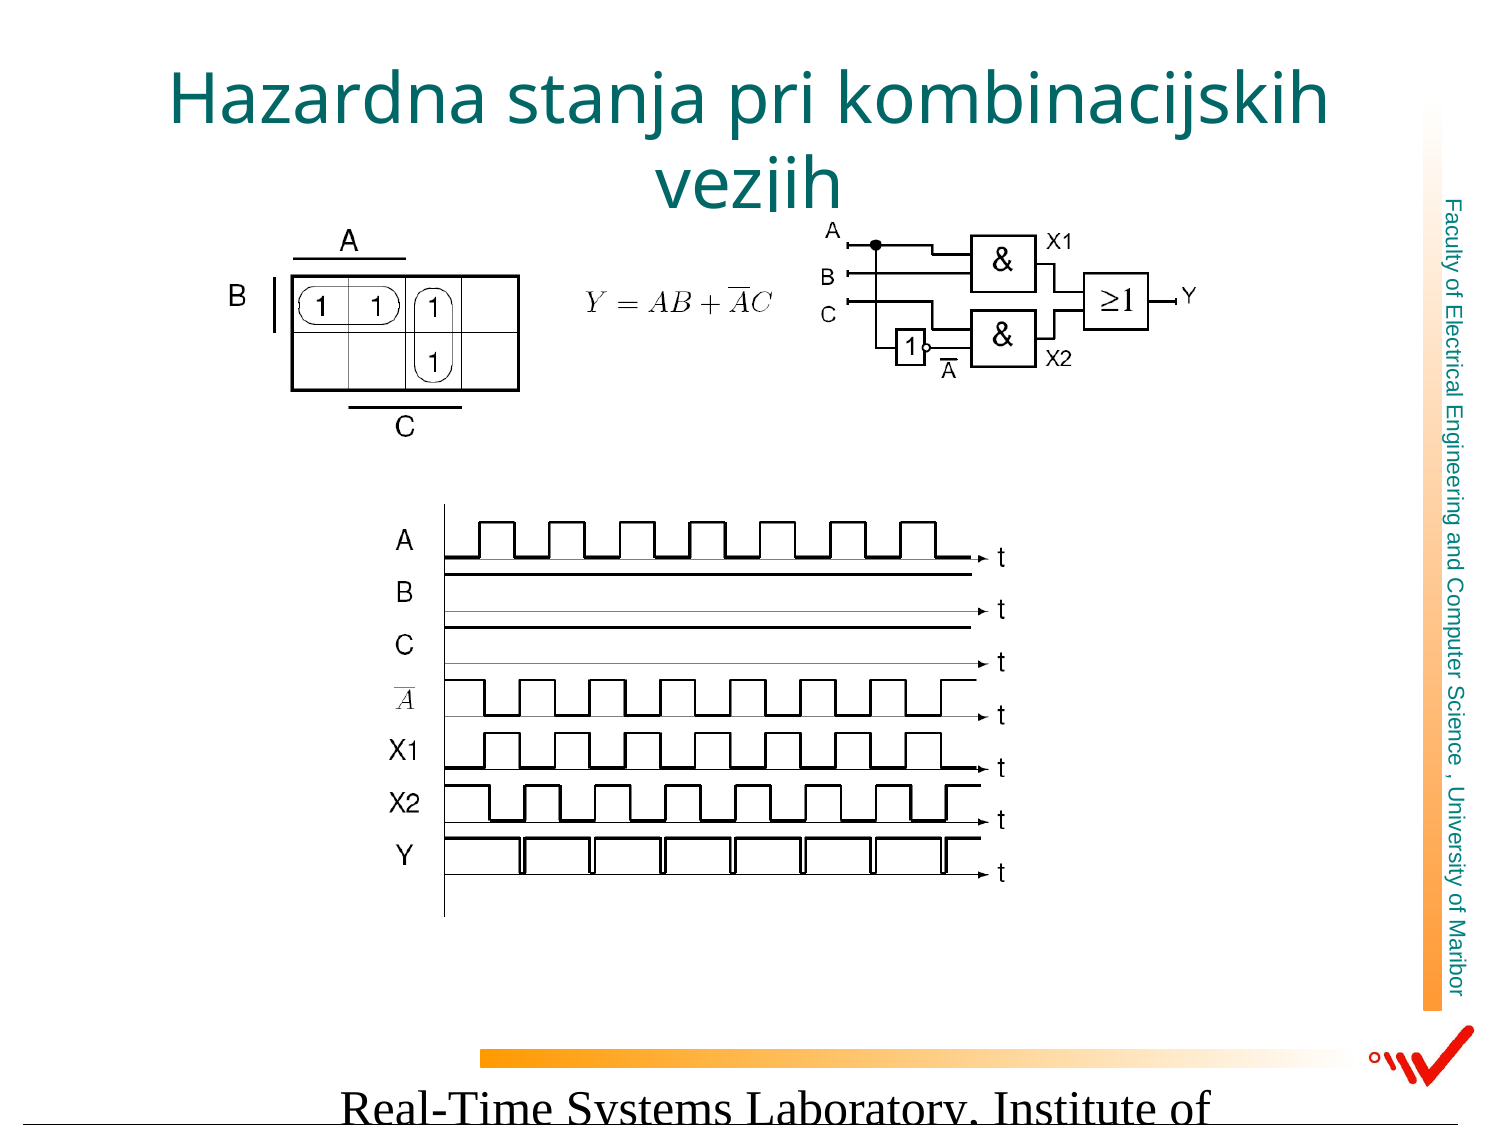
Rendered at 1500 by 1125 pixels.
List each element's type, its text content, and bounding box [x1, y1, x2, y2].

picture [382, 495, 1013, 917]
picture [221, 212, 1200, 440]
title Hazardna stanja pri kombinacijskih vezjih [75, 45, 1426, 233]
